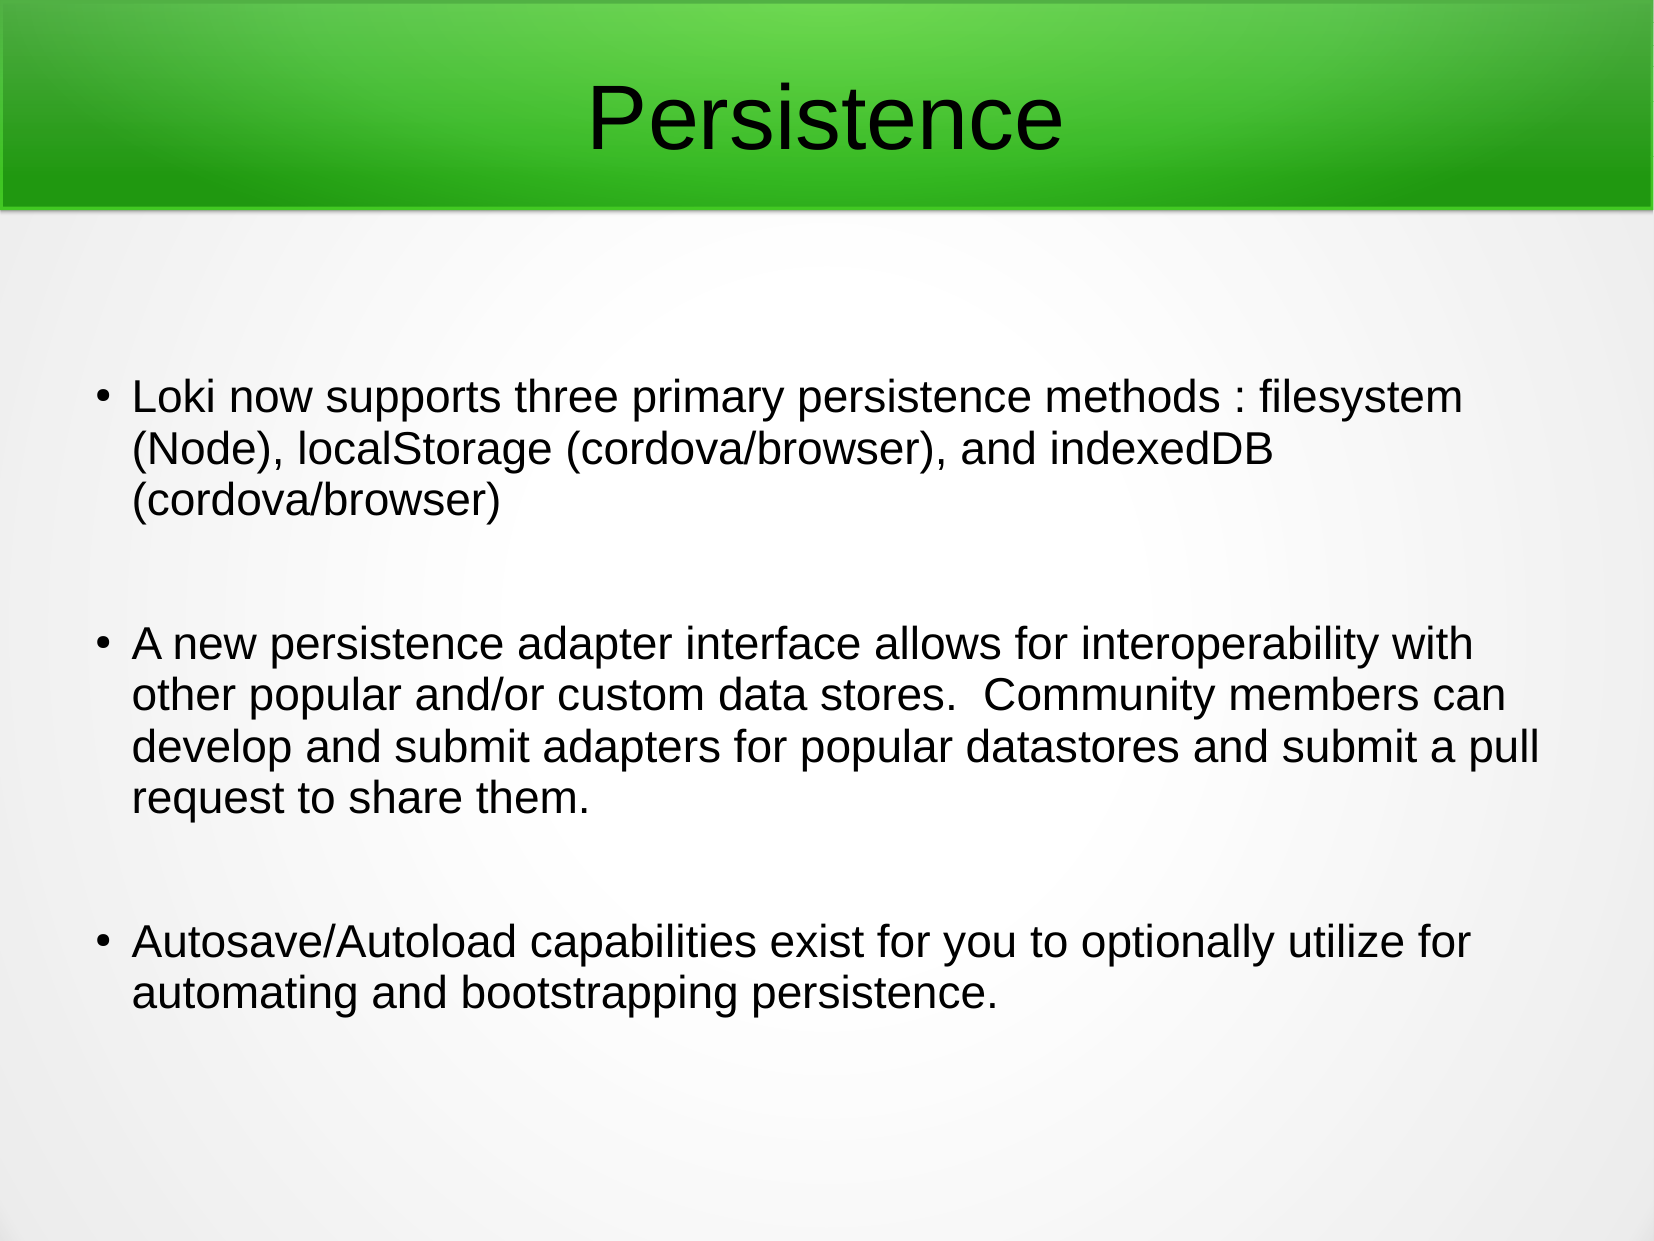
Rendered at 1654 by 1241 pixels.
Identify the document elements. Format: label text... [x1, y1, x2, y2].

title Persistence [82, 47, 1571, 189]
list Loki now supports three primary persistence methods : filesystem (Node), localStorage (cordova/browser), and indexedDB (cordova/browser) A new persistence adapter interface allows for interoperability with other popular and/or custom data stores. Community members can develop and submit adapters for popular datastores and submit a pull request to share them. Autosave/Autoload capabilities exist for you to optionally utilize for automating and bootstrapping persistence. [82, 299, 1571, 1019]
